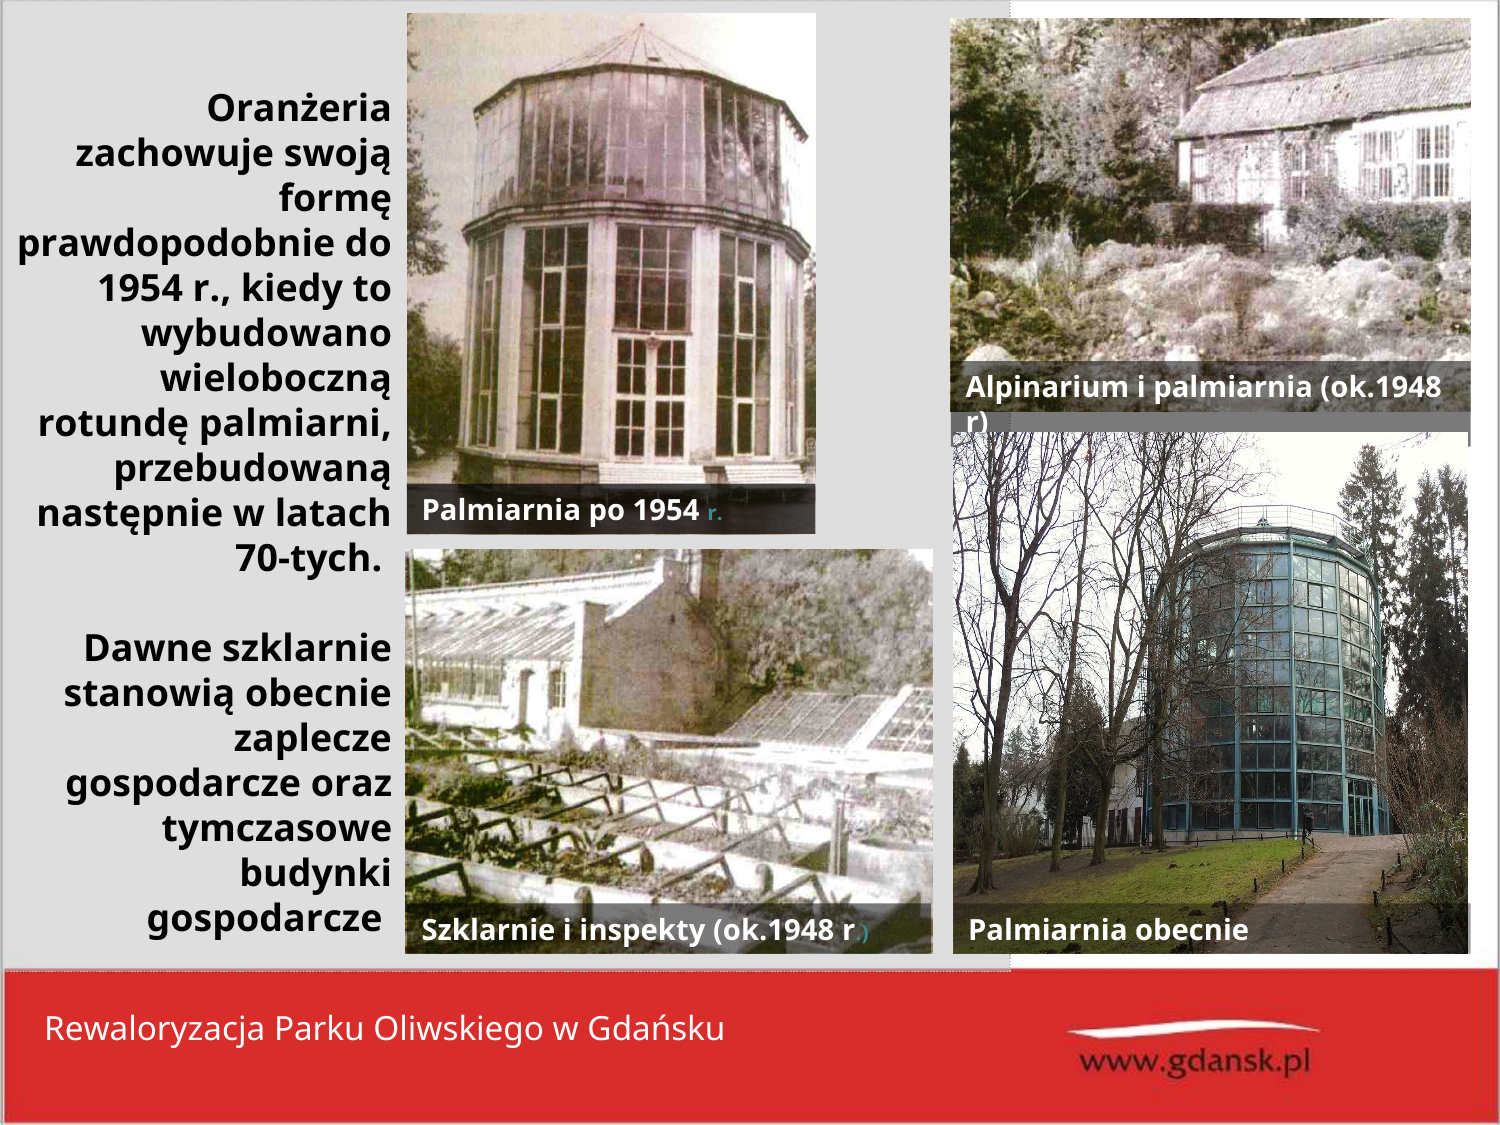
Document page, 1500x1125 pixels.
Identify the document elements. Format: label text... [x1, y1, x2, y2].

text_box Palmiarnia obecnie [953, 903, 1471, 954]
picture [0, 0, 1500, 1125]
text_box Oranżeria zachowuje swoją formę prawdopodobnie do 1954 r., kiedy to wybudowano wieloboczną rotundę palmiarni, przebudowaną następnie w latach 70-tych. Dawne szklarnie stanowią obecnie zaplecze gospodarcze oraz tymczasowe budynki gospodarcze [0, 76, 408, 992]
text_box Alpinarium i palmiarnia (ok.1948 r) [950, 361, 1471, 447]
picture [407, 13, 816, 483]
text_box Szklarnie i inspekty (ok.1948 r.) [406, 903, 932, 954]
picture [408, 549, 933, 954]
text_box Rewaloryzacja Parku Oliwskiego w Gdańsku [29, 999, 1034, 1106]
text_box Palmiarnia po 1954 r. [406, 483, 816, 534]
text_box [0, 0, 1010, 972]
